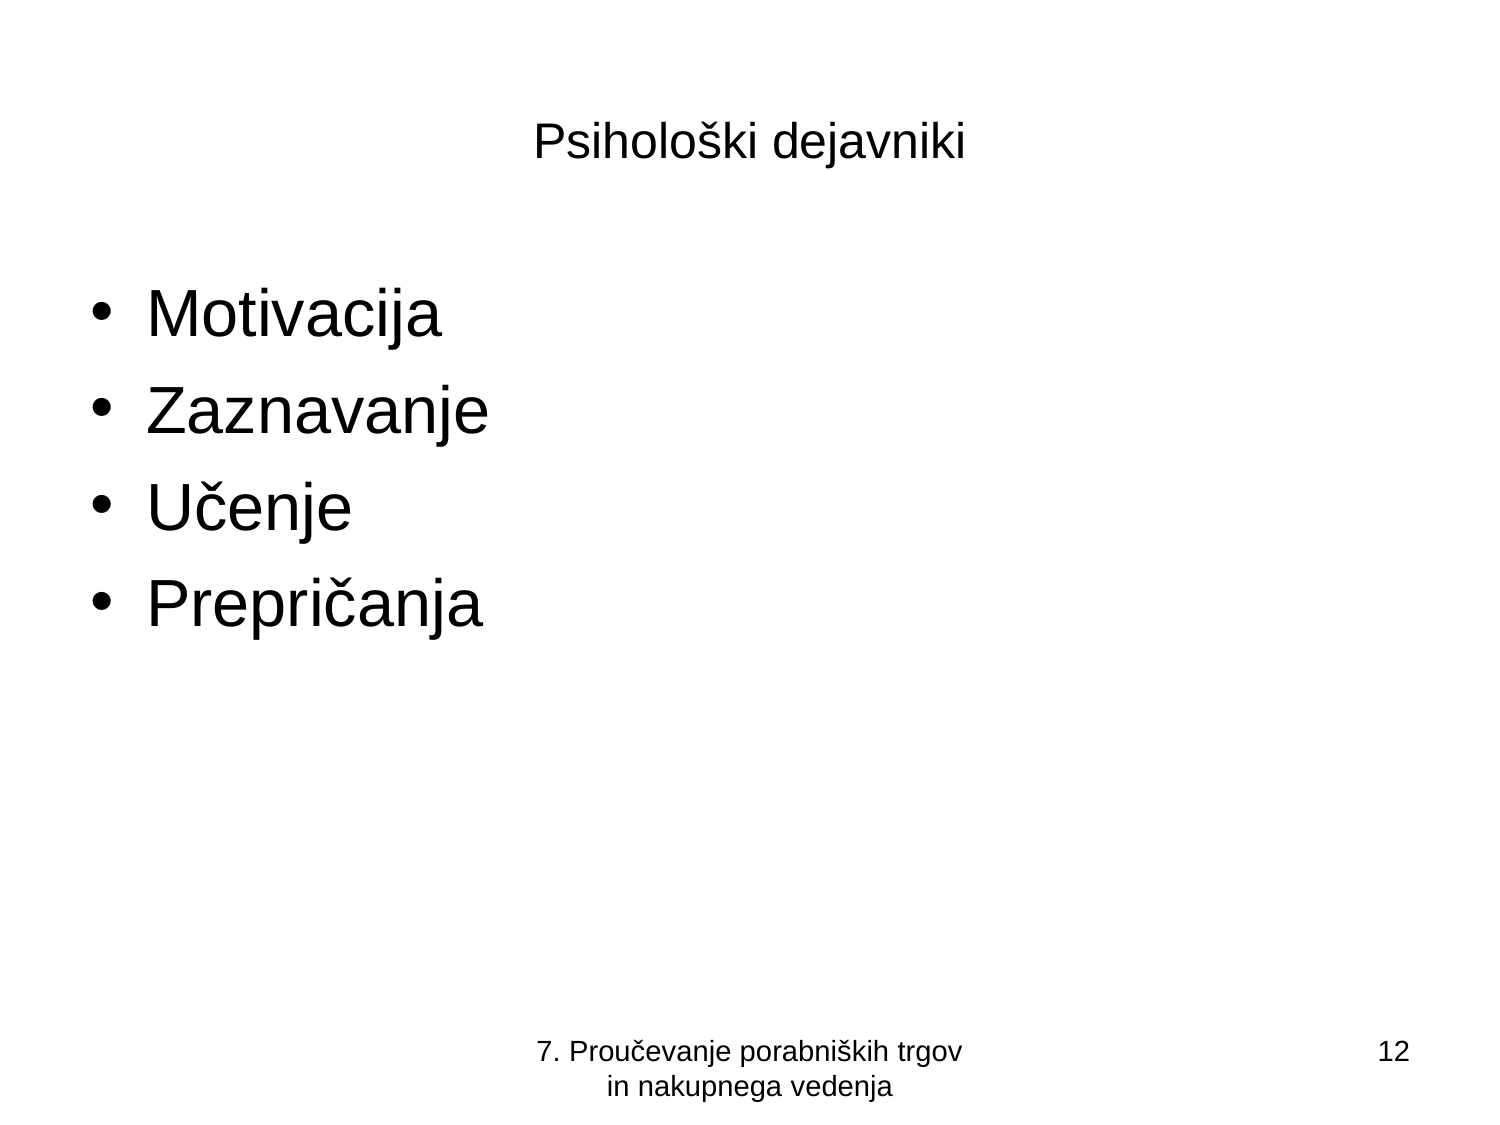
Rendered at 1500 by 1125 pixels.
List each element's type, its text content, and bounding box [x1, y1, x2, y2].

text_box 7. Proučevanje porabniških trgov in nakupnega vedenja [512, 1024, 988, 1103]
text_box <number> [1074, 1024, 1426, 1103]
list Motivacija Zaznavanje Učenje Prepričanja [75, 262, 1426, 1006]
title Psihološki dejavniki [75, 45, 1426, 233]
